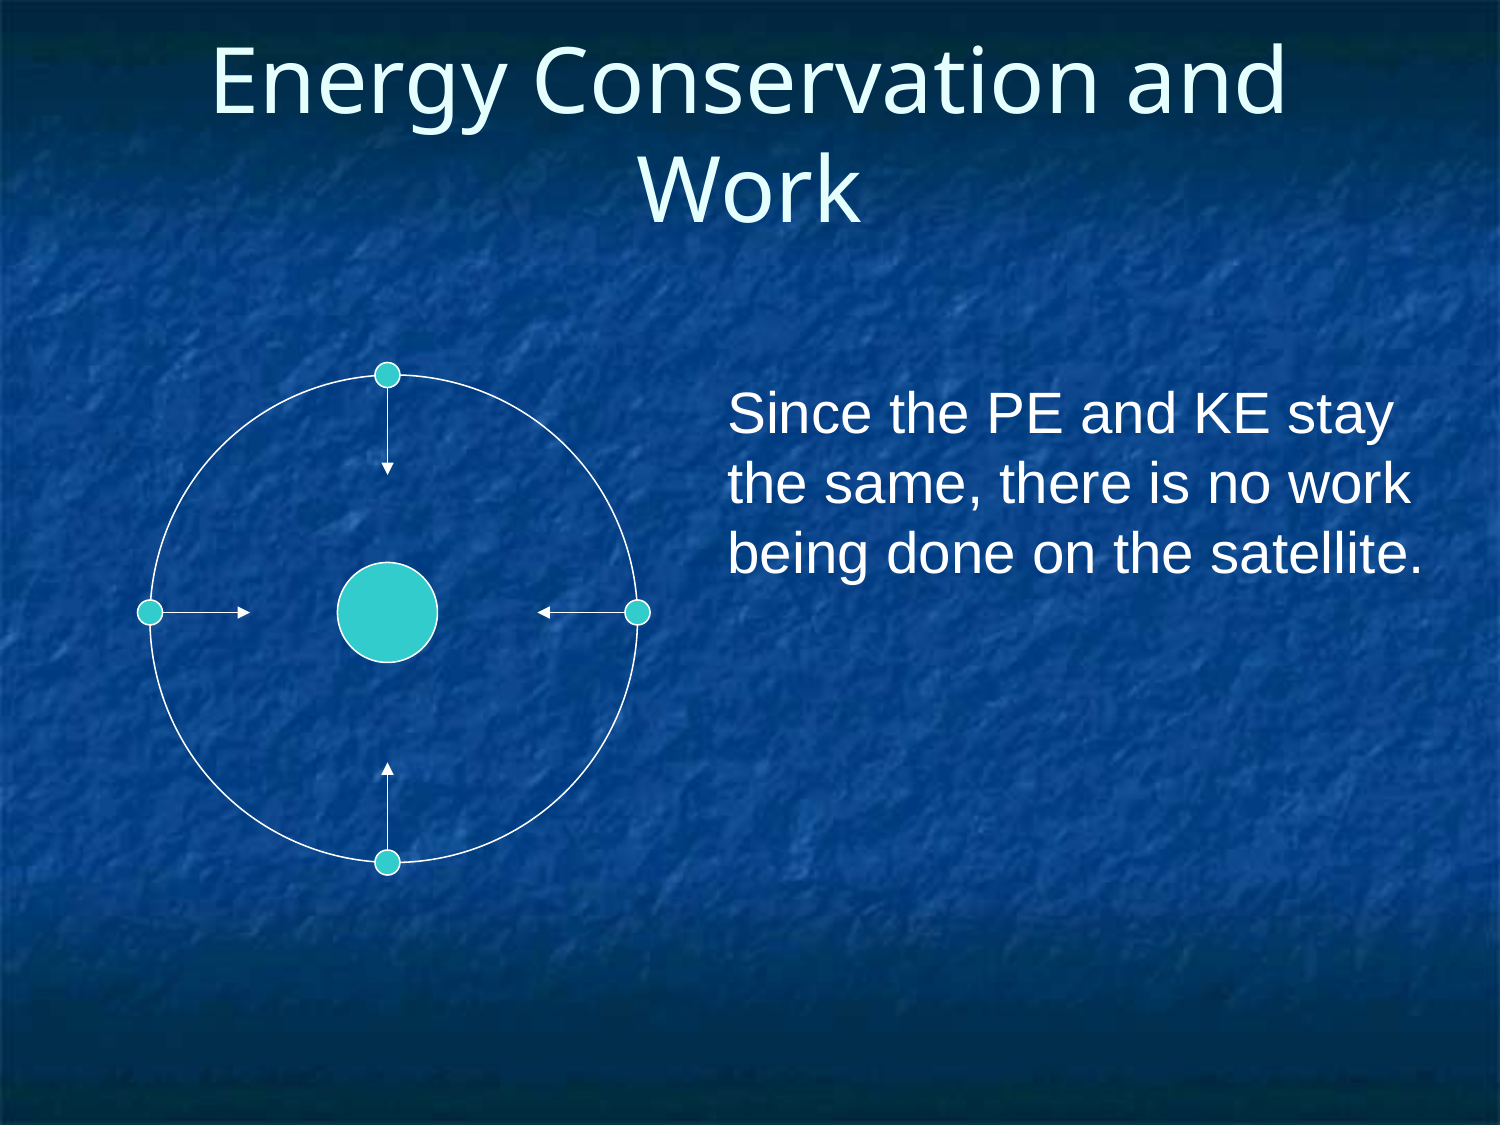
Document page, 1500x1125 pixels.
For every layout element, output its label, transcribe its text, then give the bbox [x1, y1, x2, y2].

text_box Since the PE and KE stay the same, there is no work being done on the satellite. [712, 367, 1463, 593]
text_box [374, 850, 400, 876]
title Energy Conservation and Work [75, 13, 1426, 249]
text_box [337, 562, 438, 663]
text_box [374, 362, 400, 388]
text_box [625, 599, 651, 625]
picture [0, 0, 1500, 1125]
text_box [137, 599, 163, 625]
